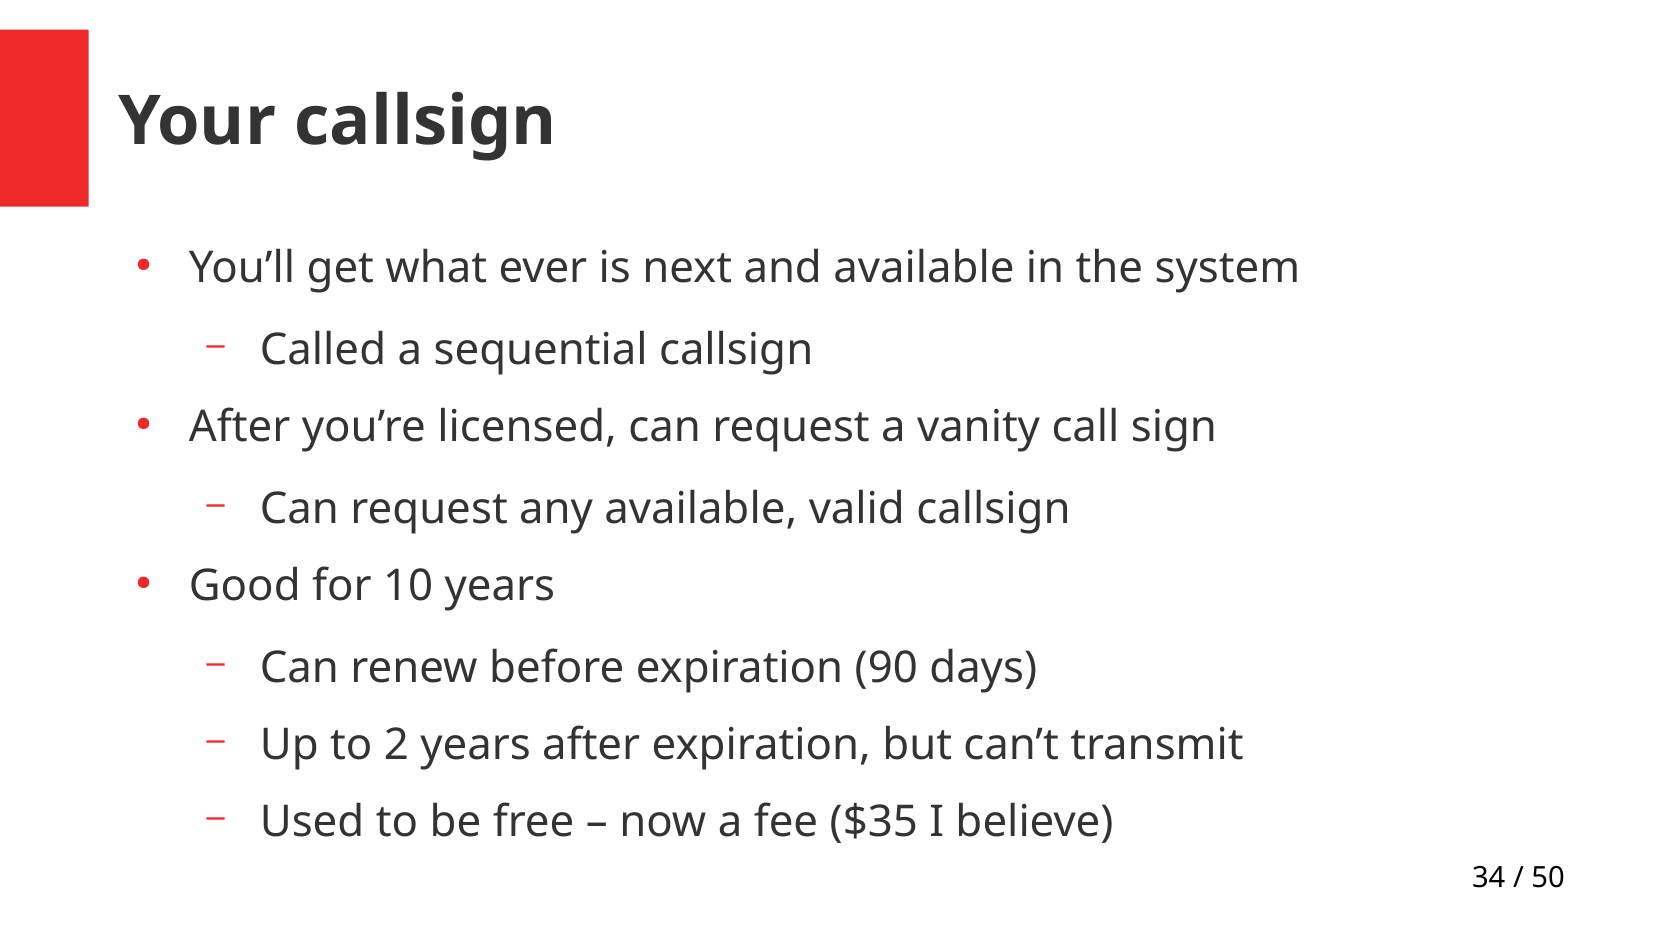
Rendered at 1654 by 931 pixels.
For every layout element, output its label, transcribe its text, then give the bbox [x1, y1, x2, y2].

list You’ll get what ever is next and available in the system Called a sequential callsign After you’re licensed, can request a vanity call sign Can request any available, valid callsign Good for 10 years Can renew before expiration (90 days) Up to 2 years after expiration, but can’t transmit Used to be free – now a fee ($35 I believe) [118, 236, 1595, 798]
title Your callsign [118, 29, 1595, 207]
